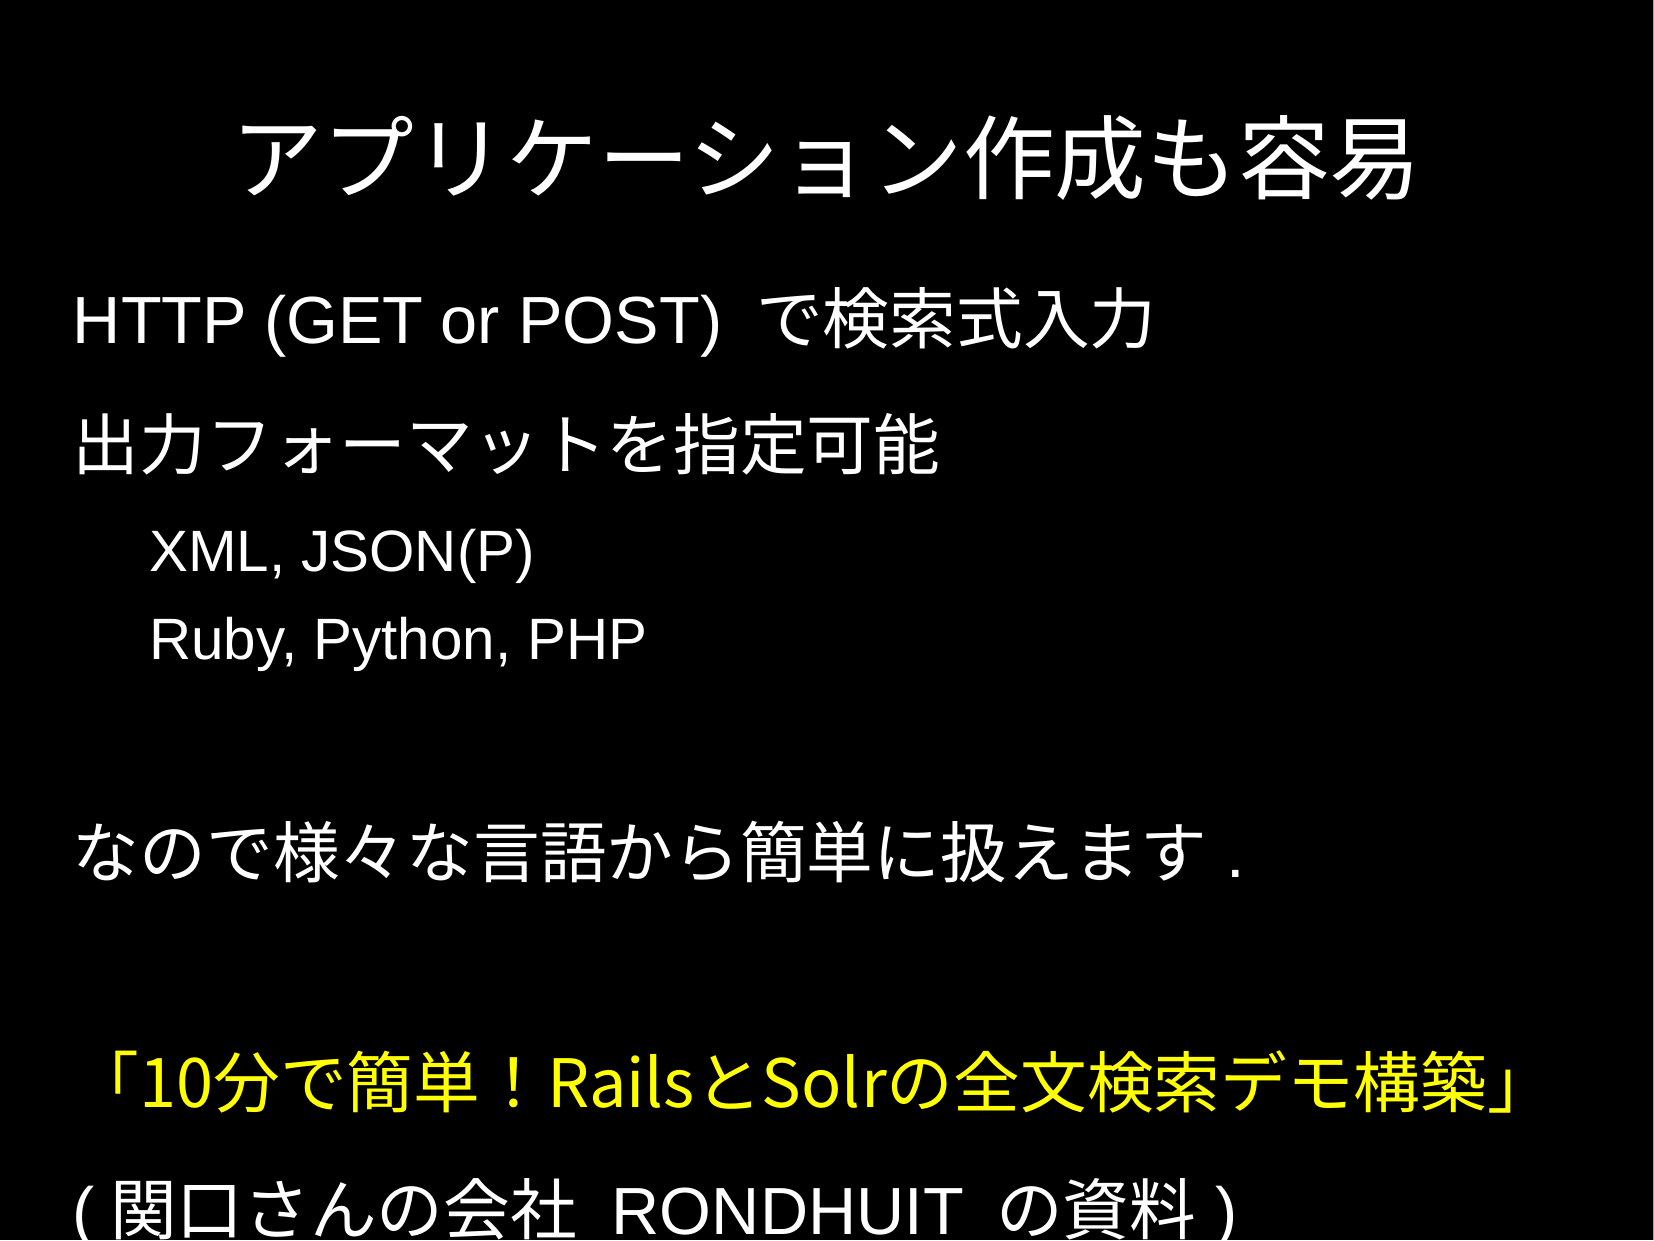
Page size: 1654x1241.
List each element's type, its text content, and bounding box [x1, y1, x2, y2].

title アプリケーション作成も容易 [82, 49, 1571, 257]
list HTTP (GET or POST) で検索式入力 出力フォーマットを指定可能 XML, JSON(P) Ruby, Python, PHP なので様々な言語から簡単に扱えます. 「10分で簡単！RailsとSolrの全文検索デモ構築」 (関口さんの会社 RONDHUIT の資料) [55, 265, 1654, 1152]
